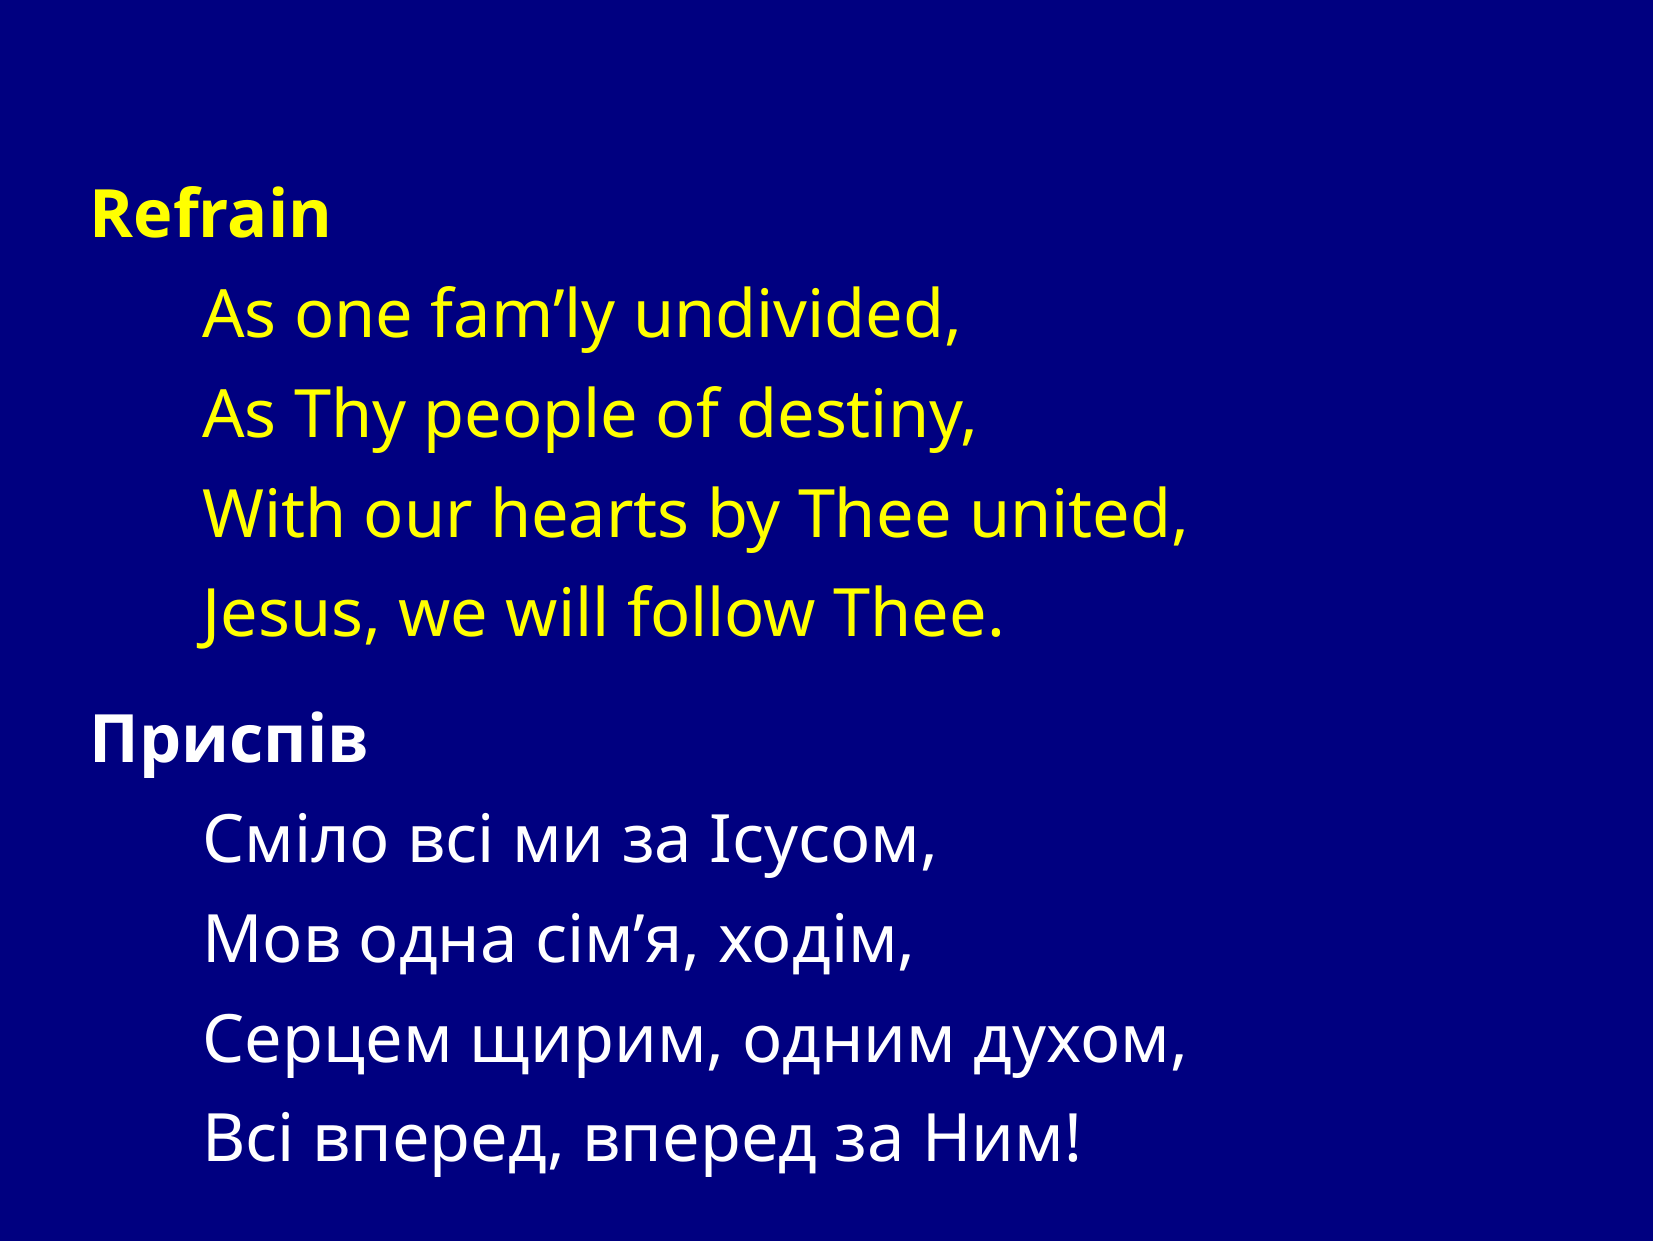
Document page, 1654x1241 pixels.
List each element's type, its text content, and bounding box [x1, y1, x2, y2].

text_box Приспів Сміло всі ми за Ісусом, Мов одна сім’я, ходім, Серцем щирим, одним духом, Всі вперед, вперед за Ним! [75, 675, 1576, 1163]
text_box Refrain As one fam’ly undivided, As Thy people of destiny, With our hearts by Thee united, Jesus, we will follow Thee. [75, 150, 1576, 638]
